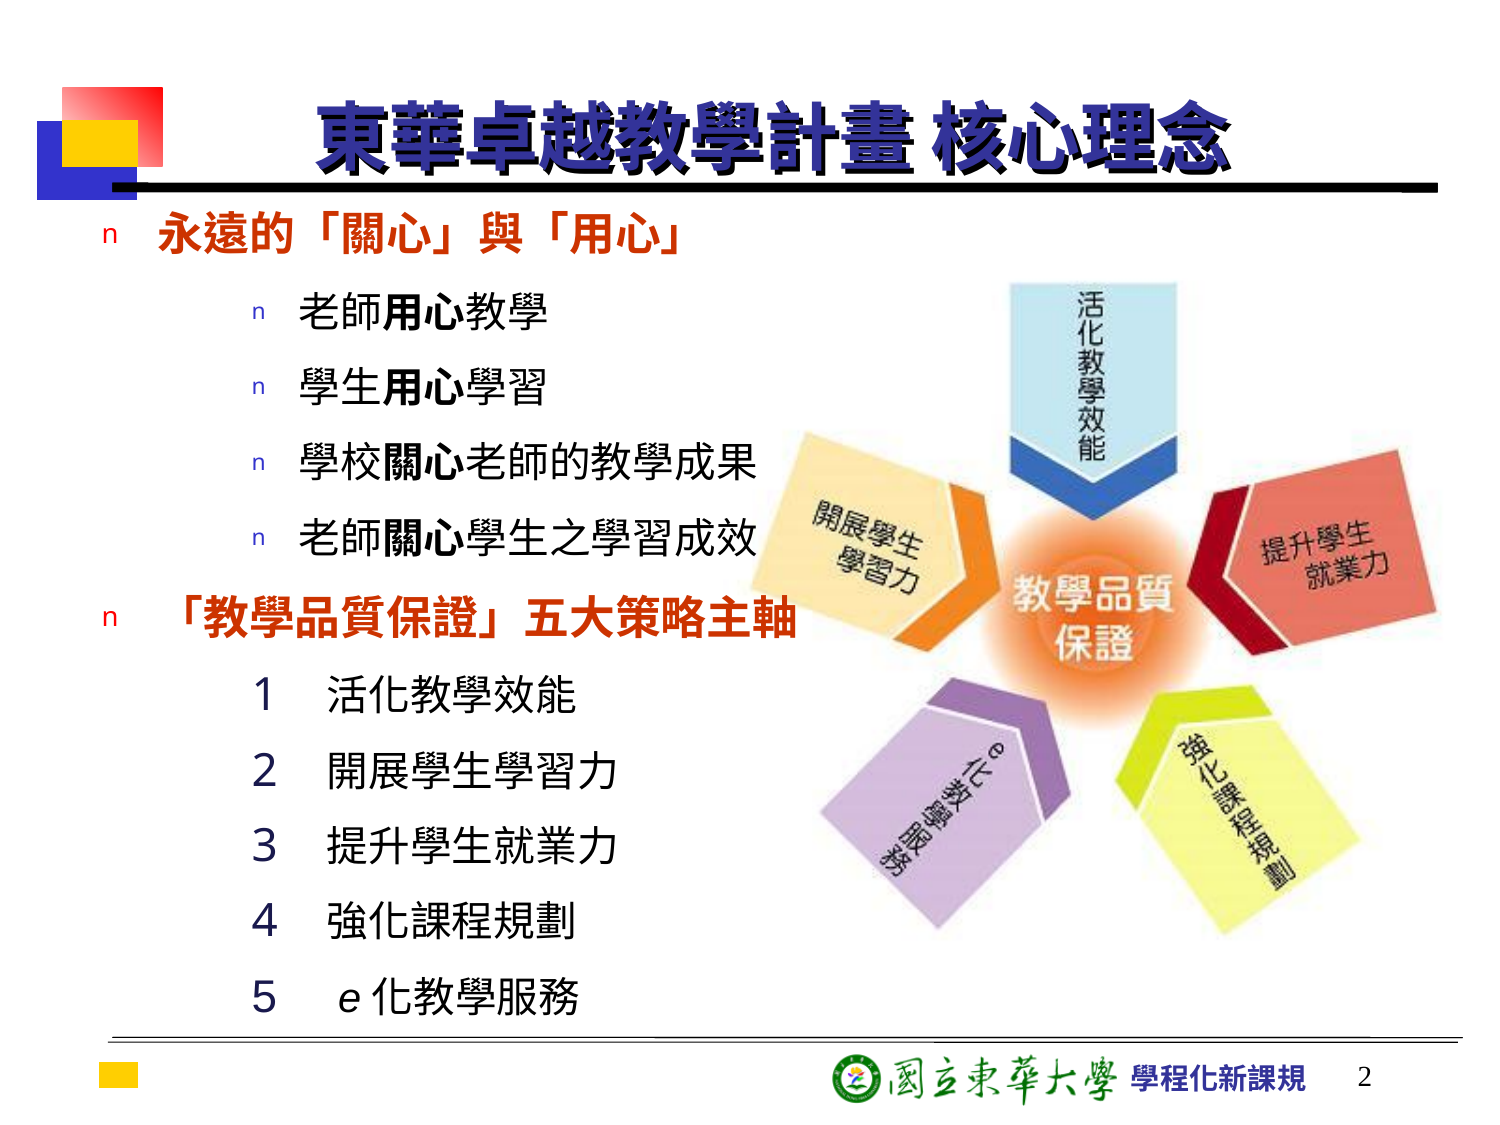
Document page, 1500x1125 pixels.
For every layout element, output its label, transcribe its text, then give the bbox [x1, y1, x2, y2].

picture [927, 251, 1457, 970]
text_box 永遠的「關心」與「用心」 老師用心教學 學生用心學習 學校關心老師的教學成果 老師關心學生之學習成效 「教學品質保證」五大策略主軸 活化教學效能 開展學生學習力 提升學生就業力 強化課程規劃 e化教學服務 [86, 197, 927, 1023]
text_box 2 [1342, 1050, 1468, 1101]
title 東華卓越教學計畫 核心理念 [174, 75, 1369, 188]
